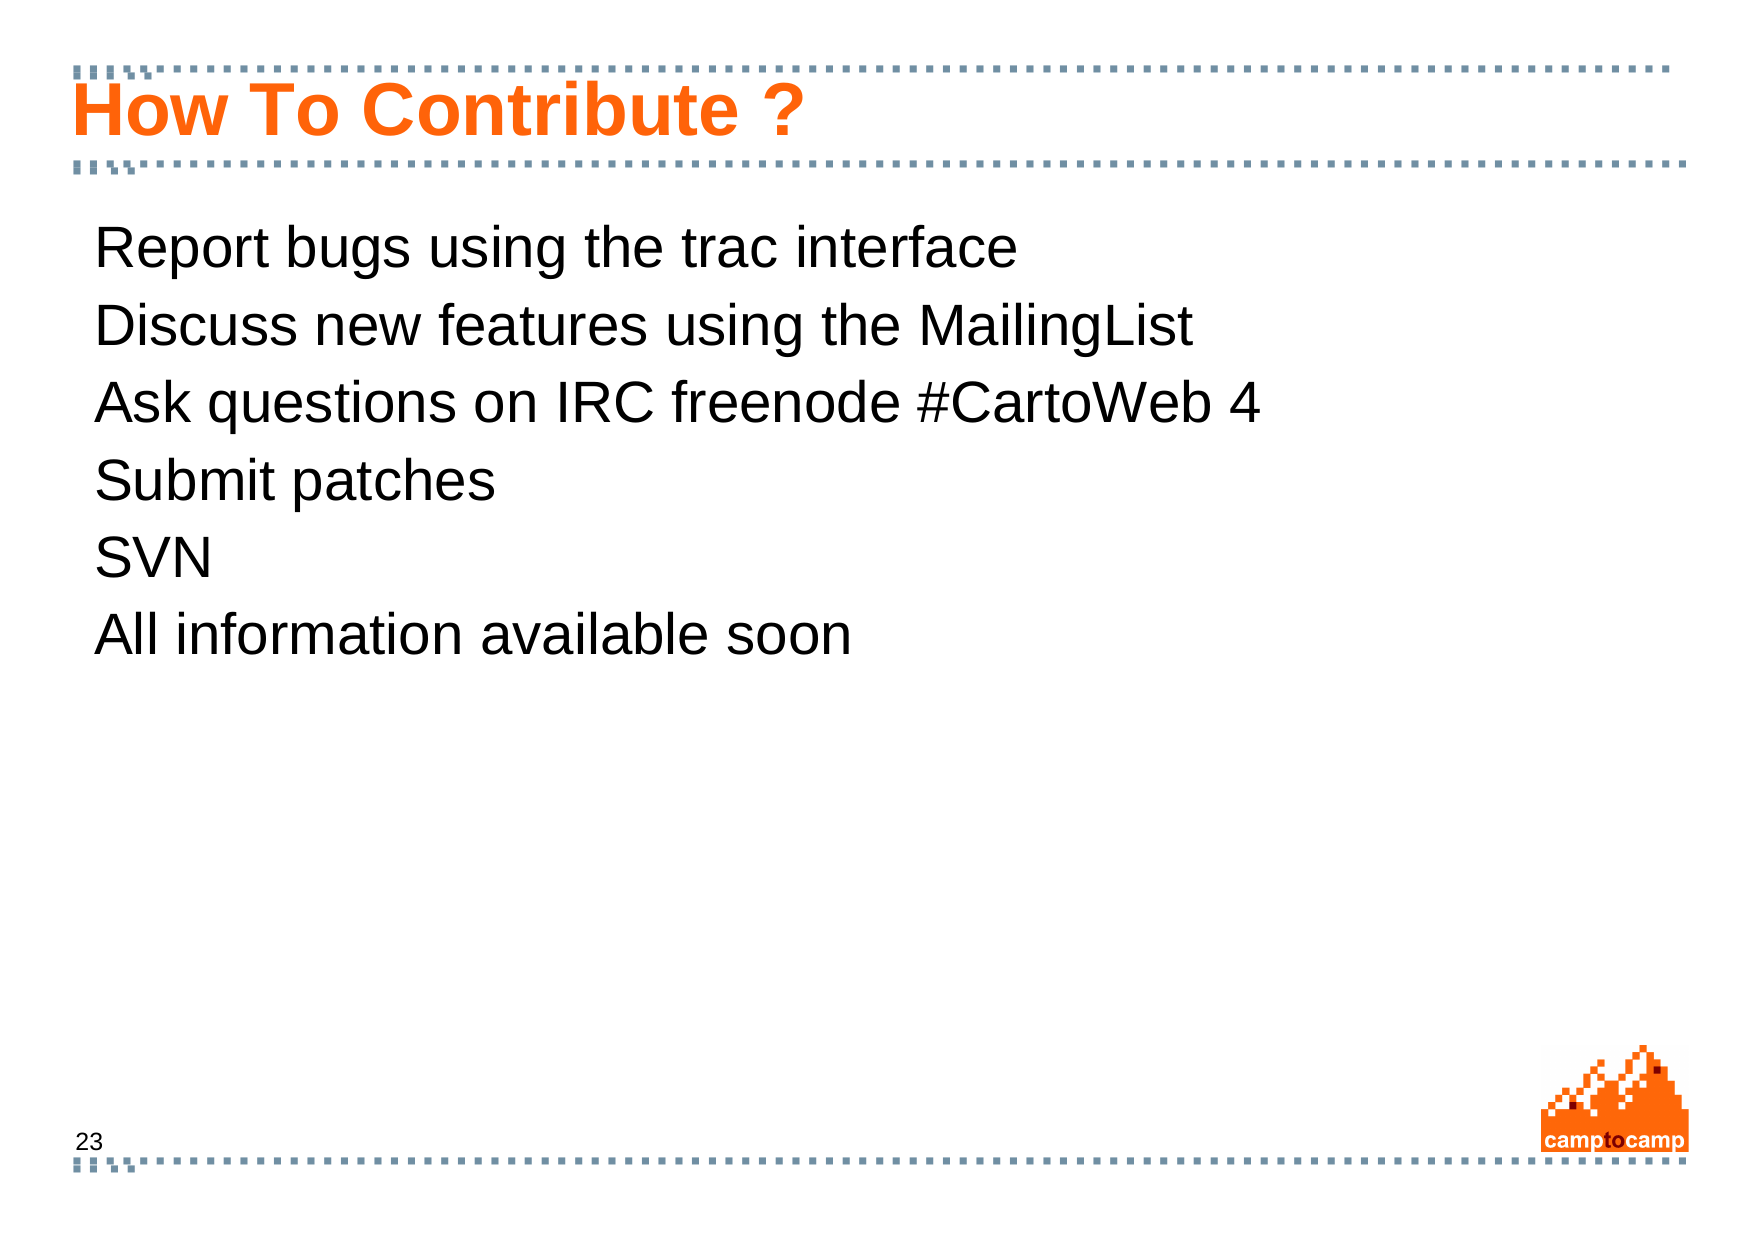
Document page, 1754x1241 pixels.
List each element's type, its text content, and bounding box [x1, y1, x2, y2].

title How To Contribute ? [71, 67, 1689, 152]
list Report bugs using the trac interface Discuss new features using the MailingList Ask questions on IRC freenode #CartoWeb 4 Submit patches SVN All information available soon [94, 215, 1654, 1031]
picture [1541, 1045, 1689, 1152]
